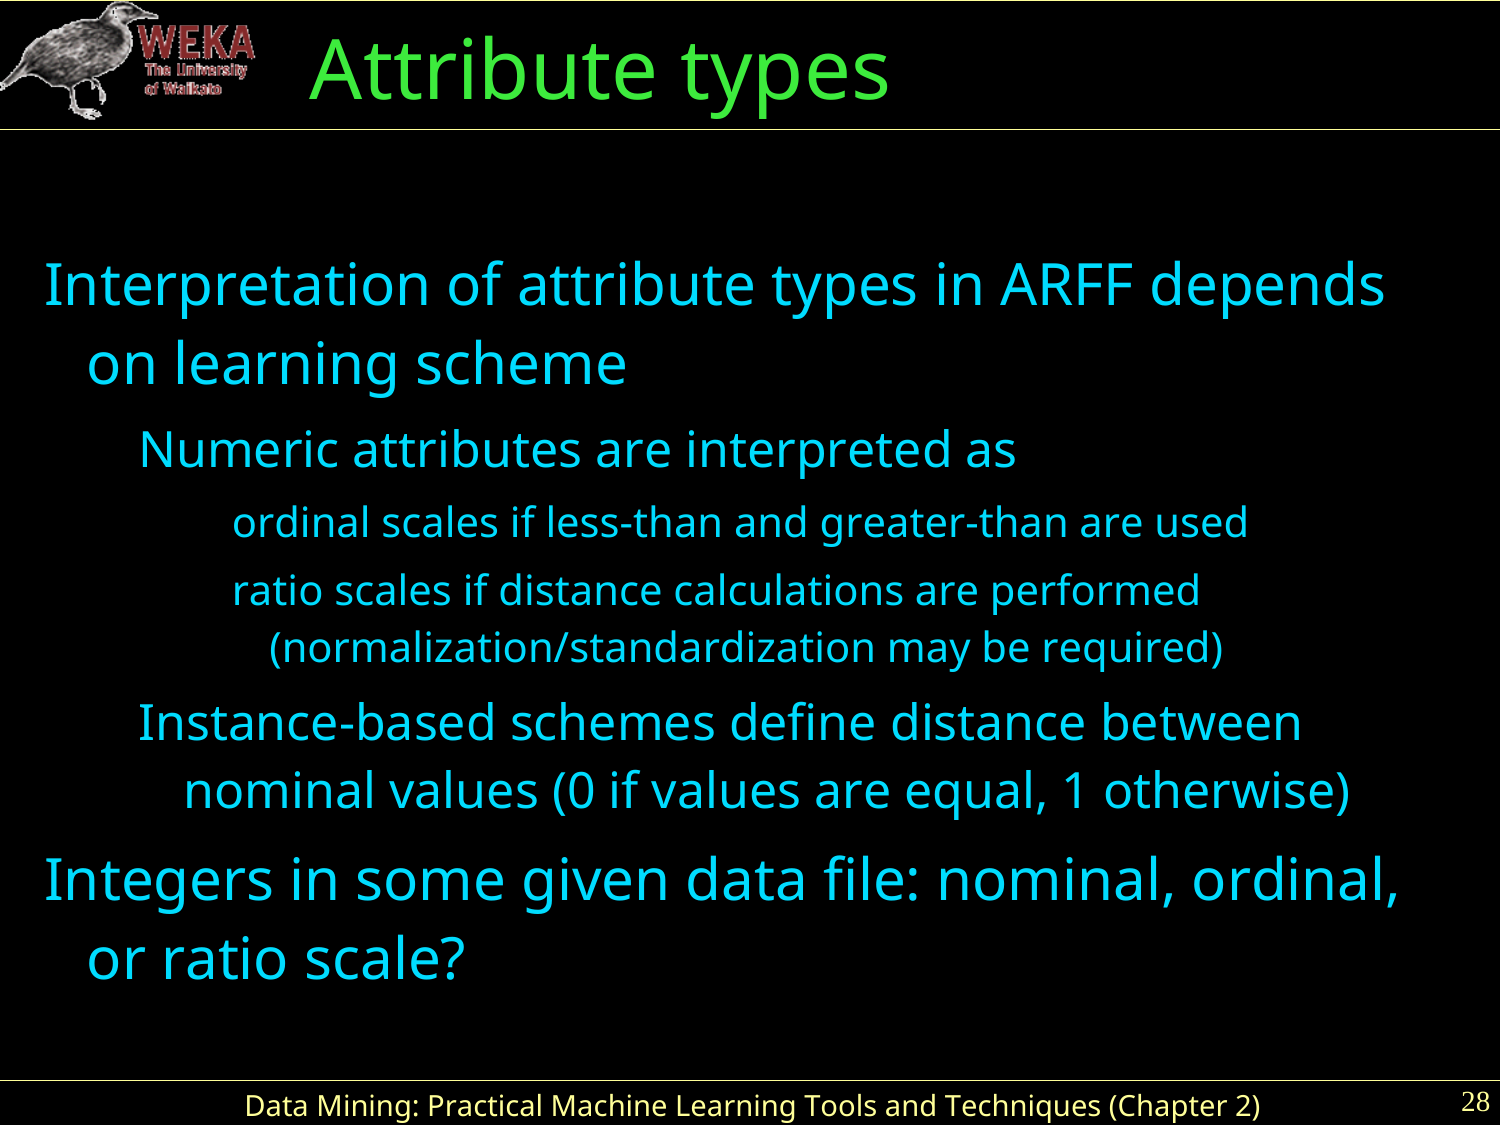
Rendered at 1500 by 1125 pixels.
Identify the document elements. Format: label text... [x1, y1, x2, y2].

picture [0, 1, 266, 129]
text_box Interpretation of attribute types in ARFF depends on learning scheme Numeric attributes are interpreted as ordinal scales if less-than and greater-than are used ratio scales if distance calculations are performed (normalization/standardization may be required) Instance-based schemes define distance between nominal values (0 if values are equal, 1 otherwise) Integers in some given data file: nominal, ordinal, or ratio scale? [29, 236, 1447, 912]
title Attribute types [295, 0, 1500, 148]
